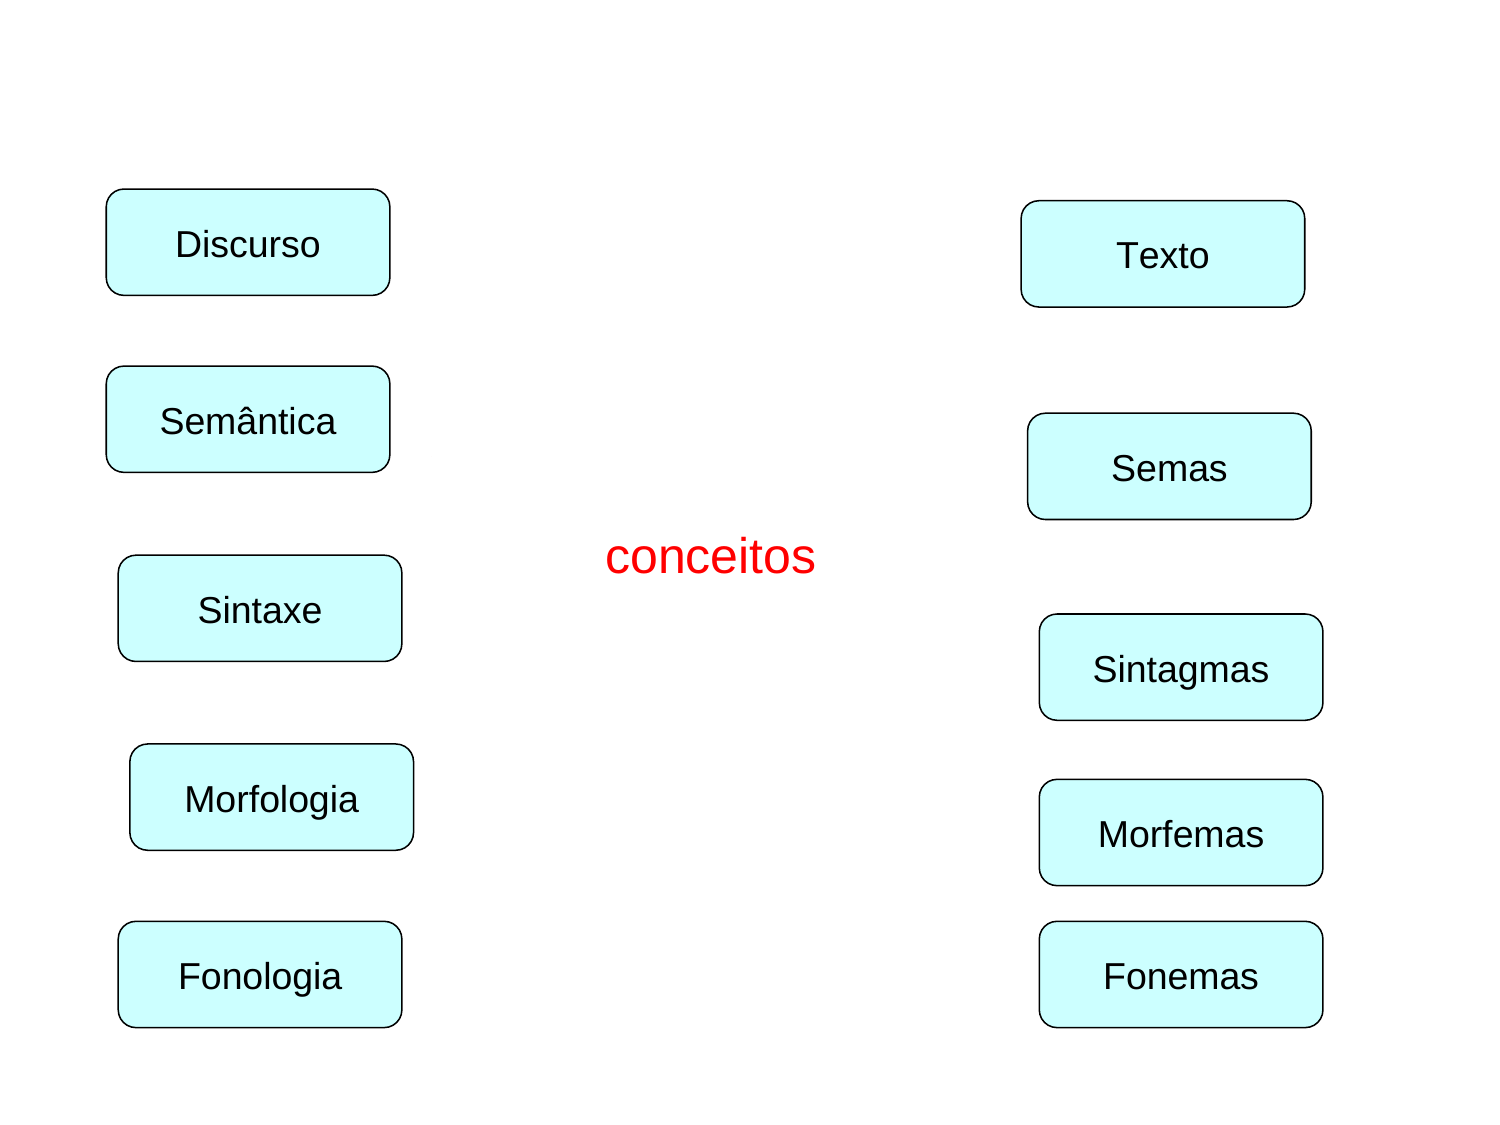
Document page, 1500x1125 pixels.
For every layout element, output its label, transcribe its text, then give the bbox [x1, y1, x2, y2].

text_box Sintagmas [1039, 613, 1323, 721]
text_box Morfemas [1039, 779, 1323, 886]
text_box Fonemas [1039, 921, 1323, 1028]
text_box Fonologia [118, 921, 402, 1028]
text_box Semântica [106, 366, 390, 473]
text_box Morfologia [129, 743, 414, 851]
text_box Texto [1021, 200, 1305, 308]
text_box Semas [1027, 413, 1312, 520]
text_box Sintaxe [118, 555, 402, 662]
text_box conceitos [590, 516, 847, 591]
text_box Discurso [106, 189, 390, 296]
